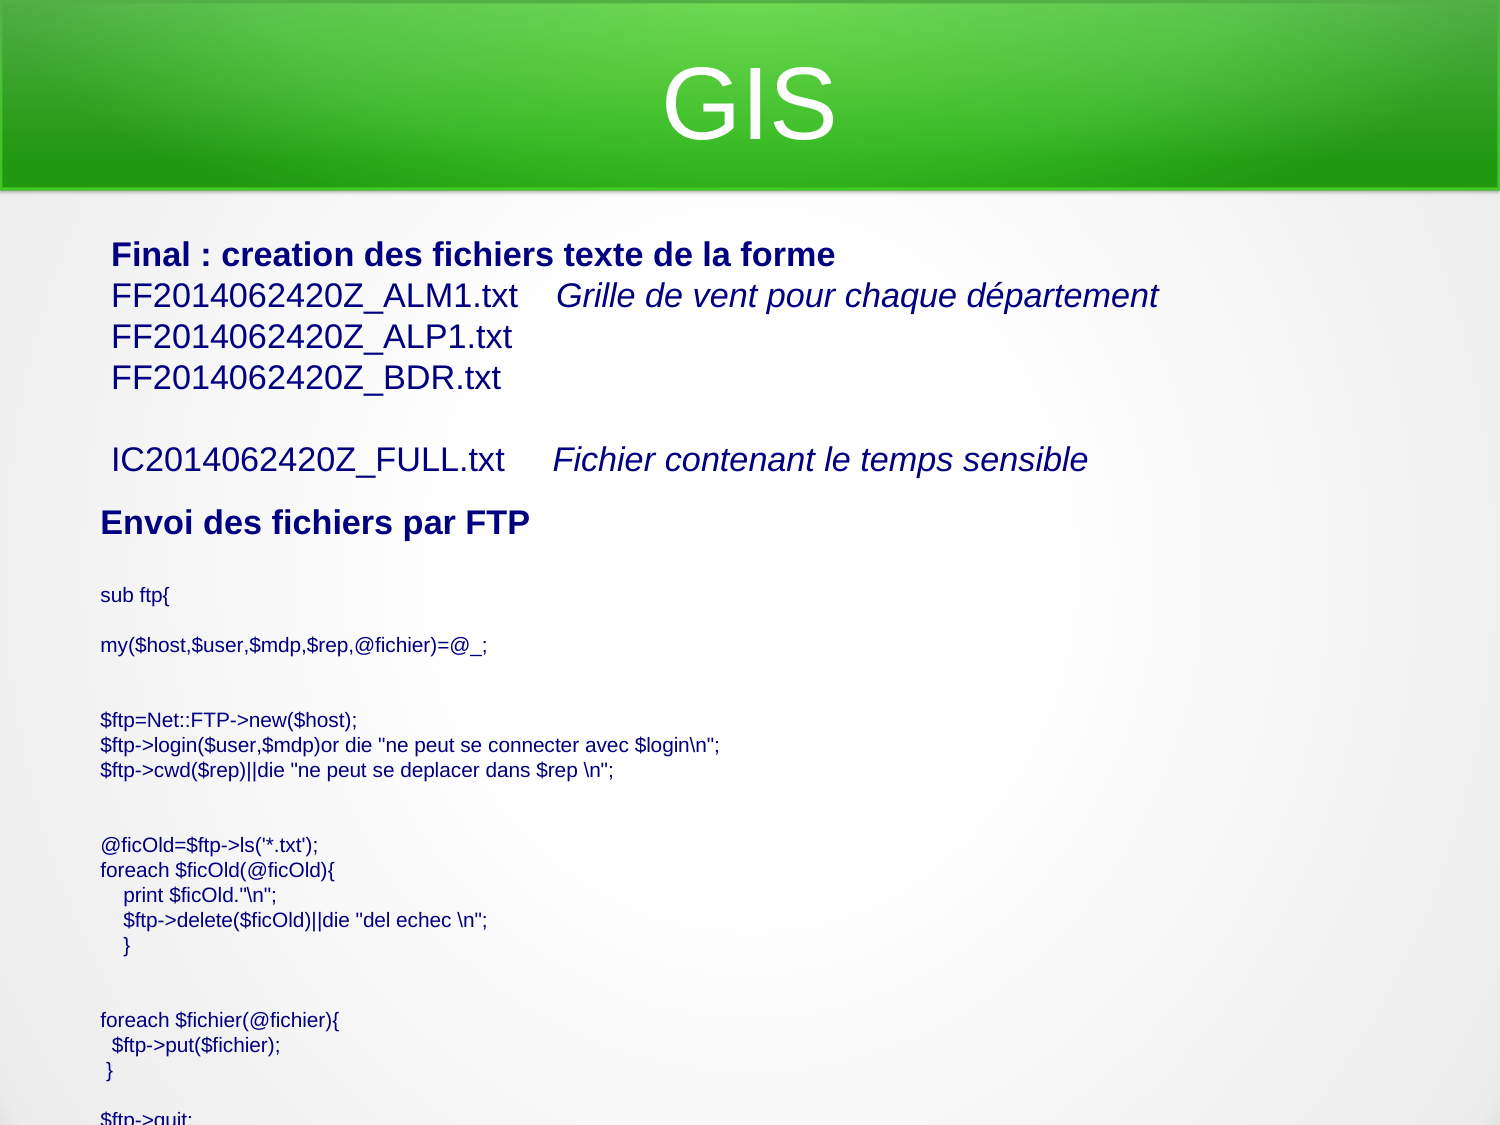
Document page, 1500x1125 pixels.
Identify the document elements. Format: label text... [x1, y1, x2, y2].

text_box Final : creation des fichiers texte de la forme FF2014062420Z_ALM1.txt Grille de vent pour chaque département FF2014062420Z_ALP1.txt FF2014062420Z_BDR.txt IC2014062420Z_FULL.txt Fichier contenant le temps sensible [96, 224, 1286, 485]
text_box Envoi des fichiers par FTP sub ftp{ my($host,$user,$mdp,$rep,@fichier)=@_; $ftp=Net::FTP->new($host); $ftp->login($user,$mdp)or die "ne peut se connecter avec $login\n"; $ftp->cwd($rep)||die "ne peut se deplacer dans $rep \n"; @ficOld=$ftp->ls('*.txt'); foreach $ficOld(@ficOld){ print $ficOld."\n"; $ftp->delete($ficOld)||die "del echec \n"; } foreach $fichier(@fichier){ $ftp->put($fichier); } $ftp->quit; } [85, 492, 1061, 1125]
title GIS [75, 41, 1425, 166]
